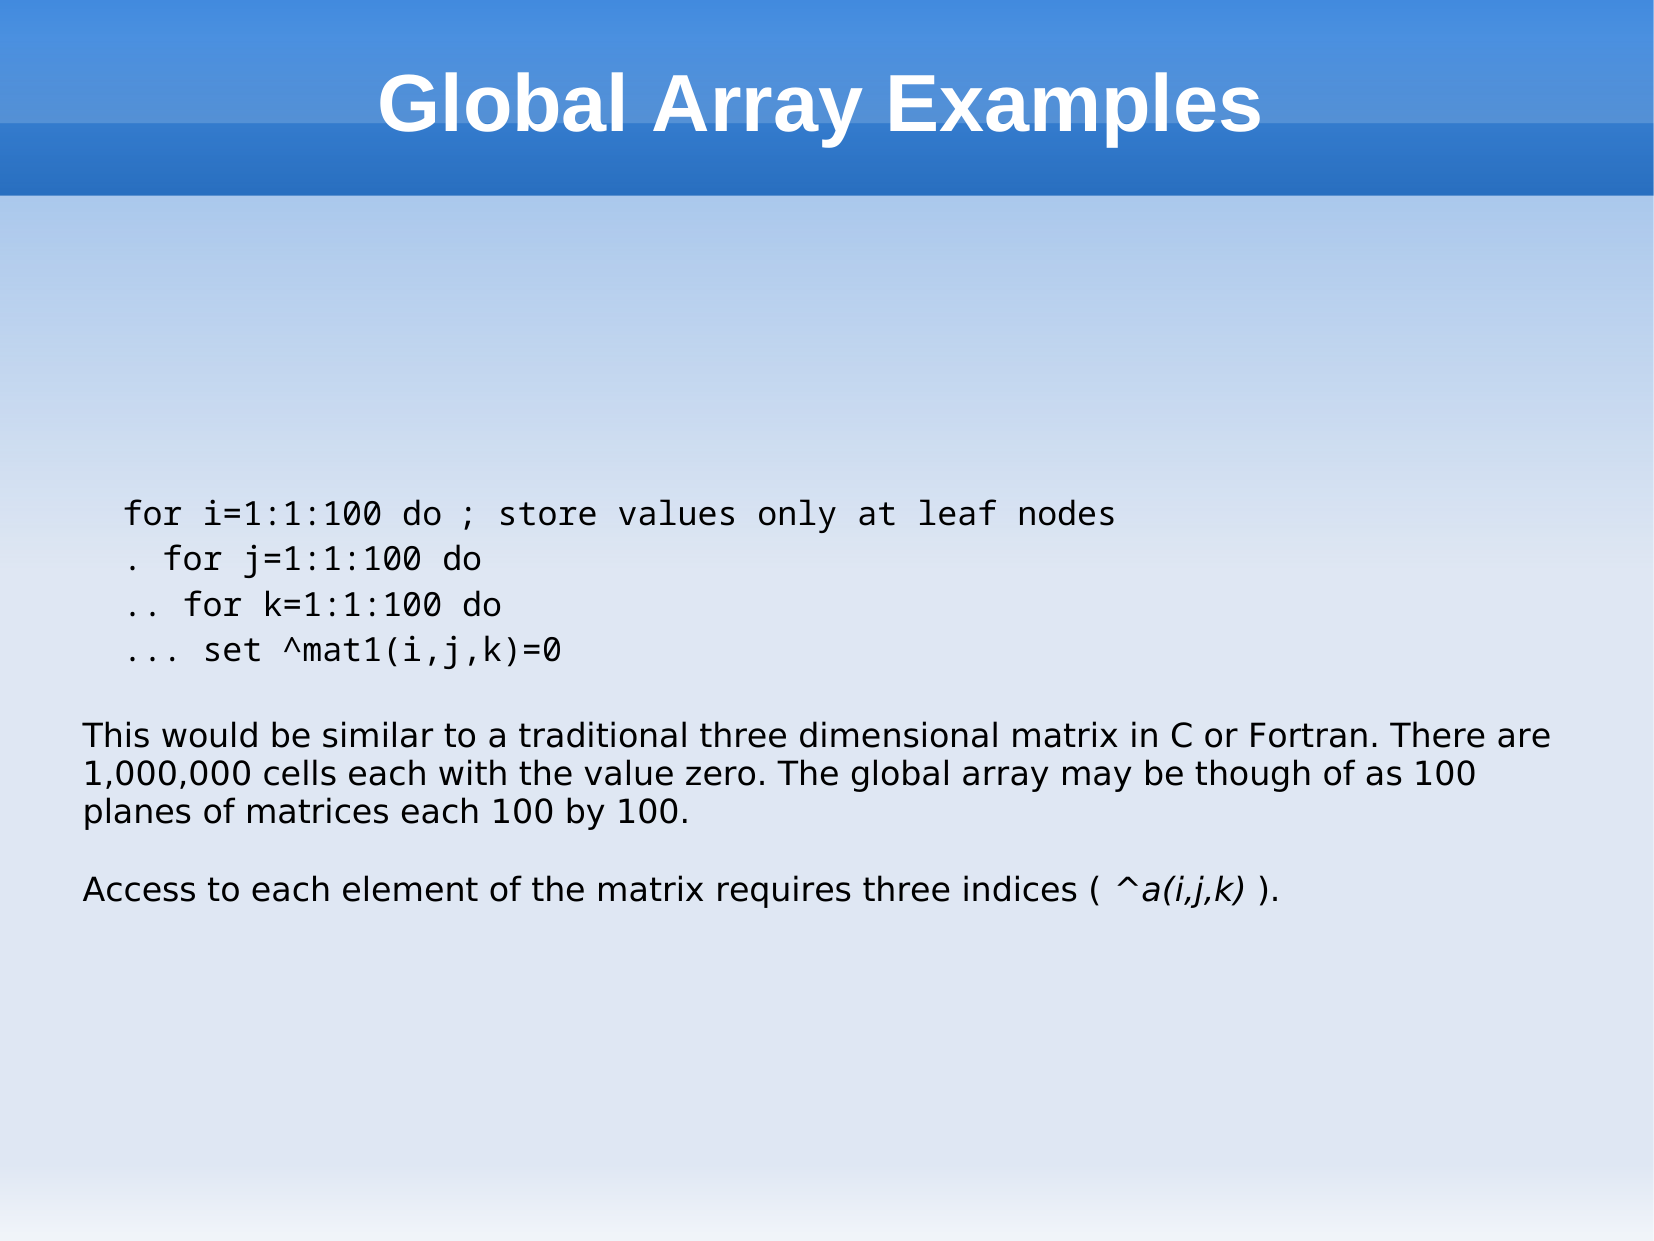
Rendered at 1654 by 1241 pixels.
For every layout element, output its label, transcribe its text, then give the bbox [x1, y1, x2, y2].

picture [0, 0, 1654, 1241]
subtitle for i=1:1:100 do ; store values only at leaf nodes . for j=1:1:100 do .. for k=1:1:100 do ... set ^mat1(i,j,k)=0 This would be similar to a traditional three dimensional matrix in C or Fortran. There are 1,000,000 cells each with the value zero. The global array may be though of as 100 planes of matrices each 100 by 100. Access to each element of the matrix requires three indices ( ^a(i,j,k) ). [82, 290, 1571, 1109]
title Global Array Examples [76, 0, 1565, 208]
